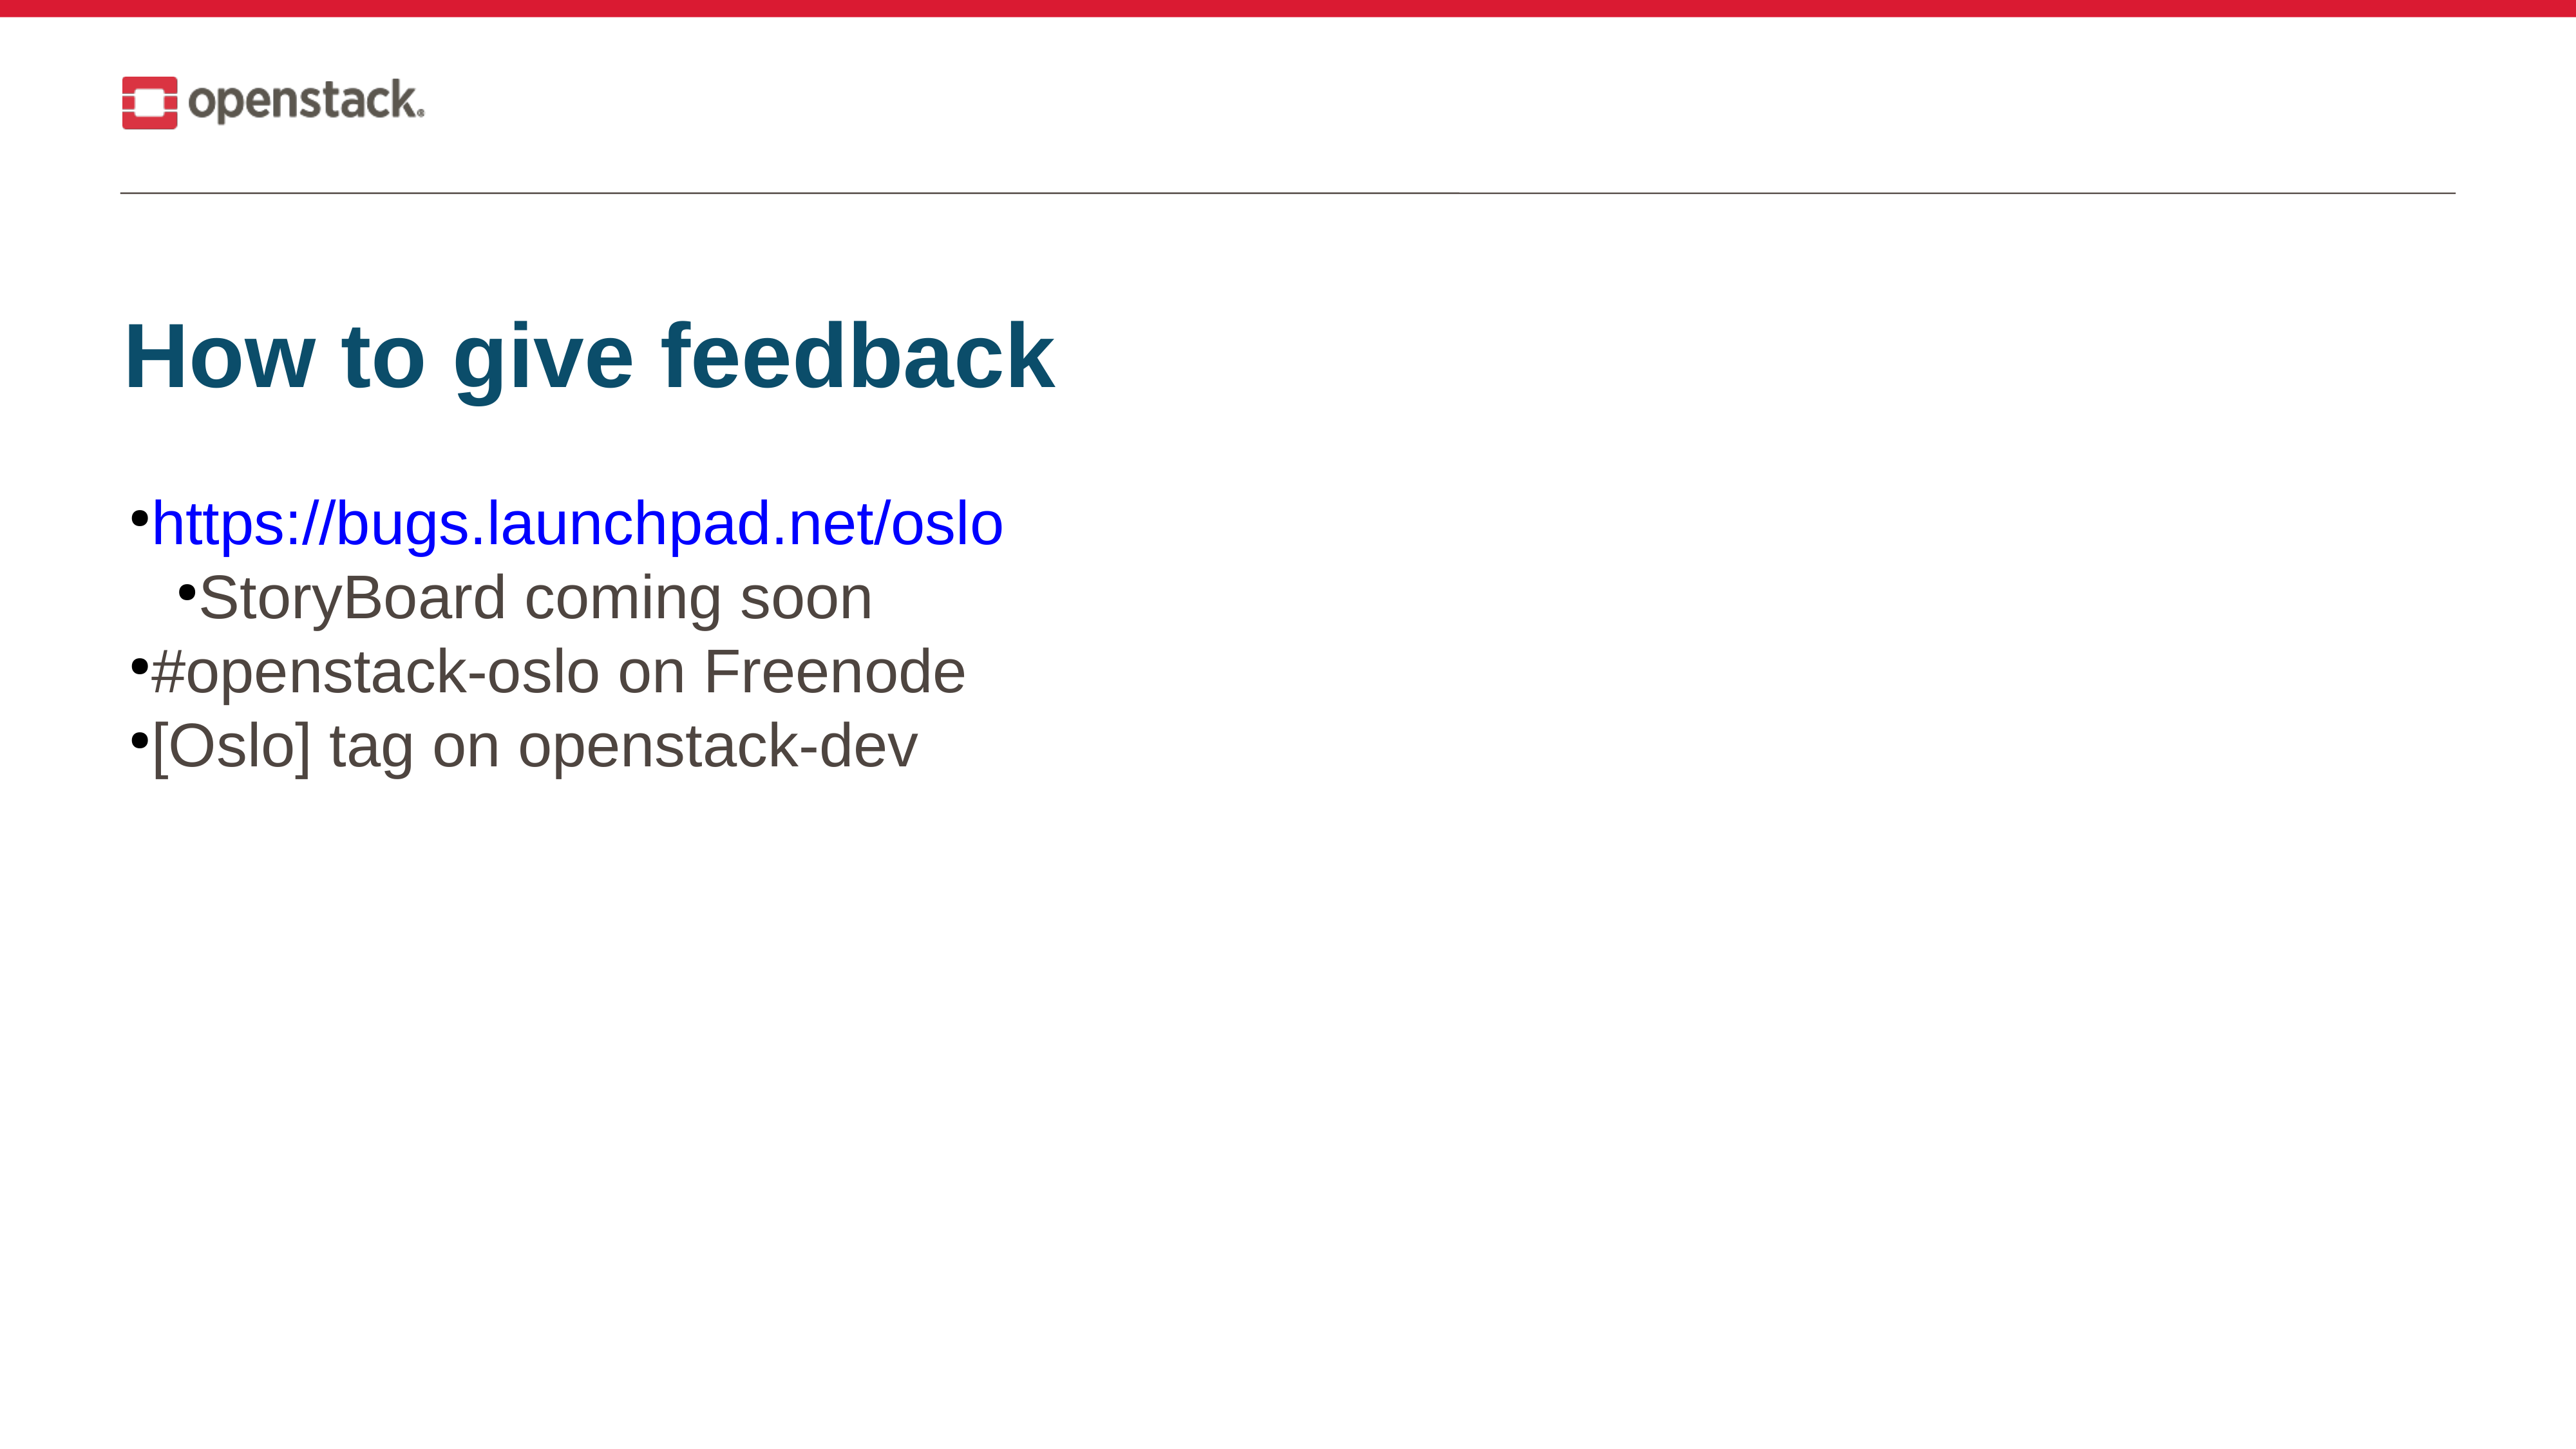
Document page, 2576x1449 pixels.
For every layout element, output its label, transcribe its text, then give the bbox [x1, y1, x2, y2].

picture [122, 77, 426, 131]
text_box https://bugs.launchpad.net/oslo StoryBoard coming soon #openstack-oslo on Freenode [Oslo] tag on openstack-dev [123, 477, 1803, 1408]
text_box How to give feedback [118, 260, 1198, 411]
